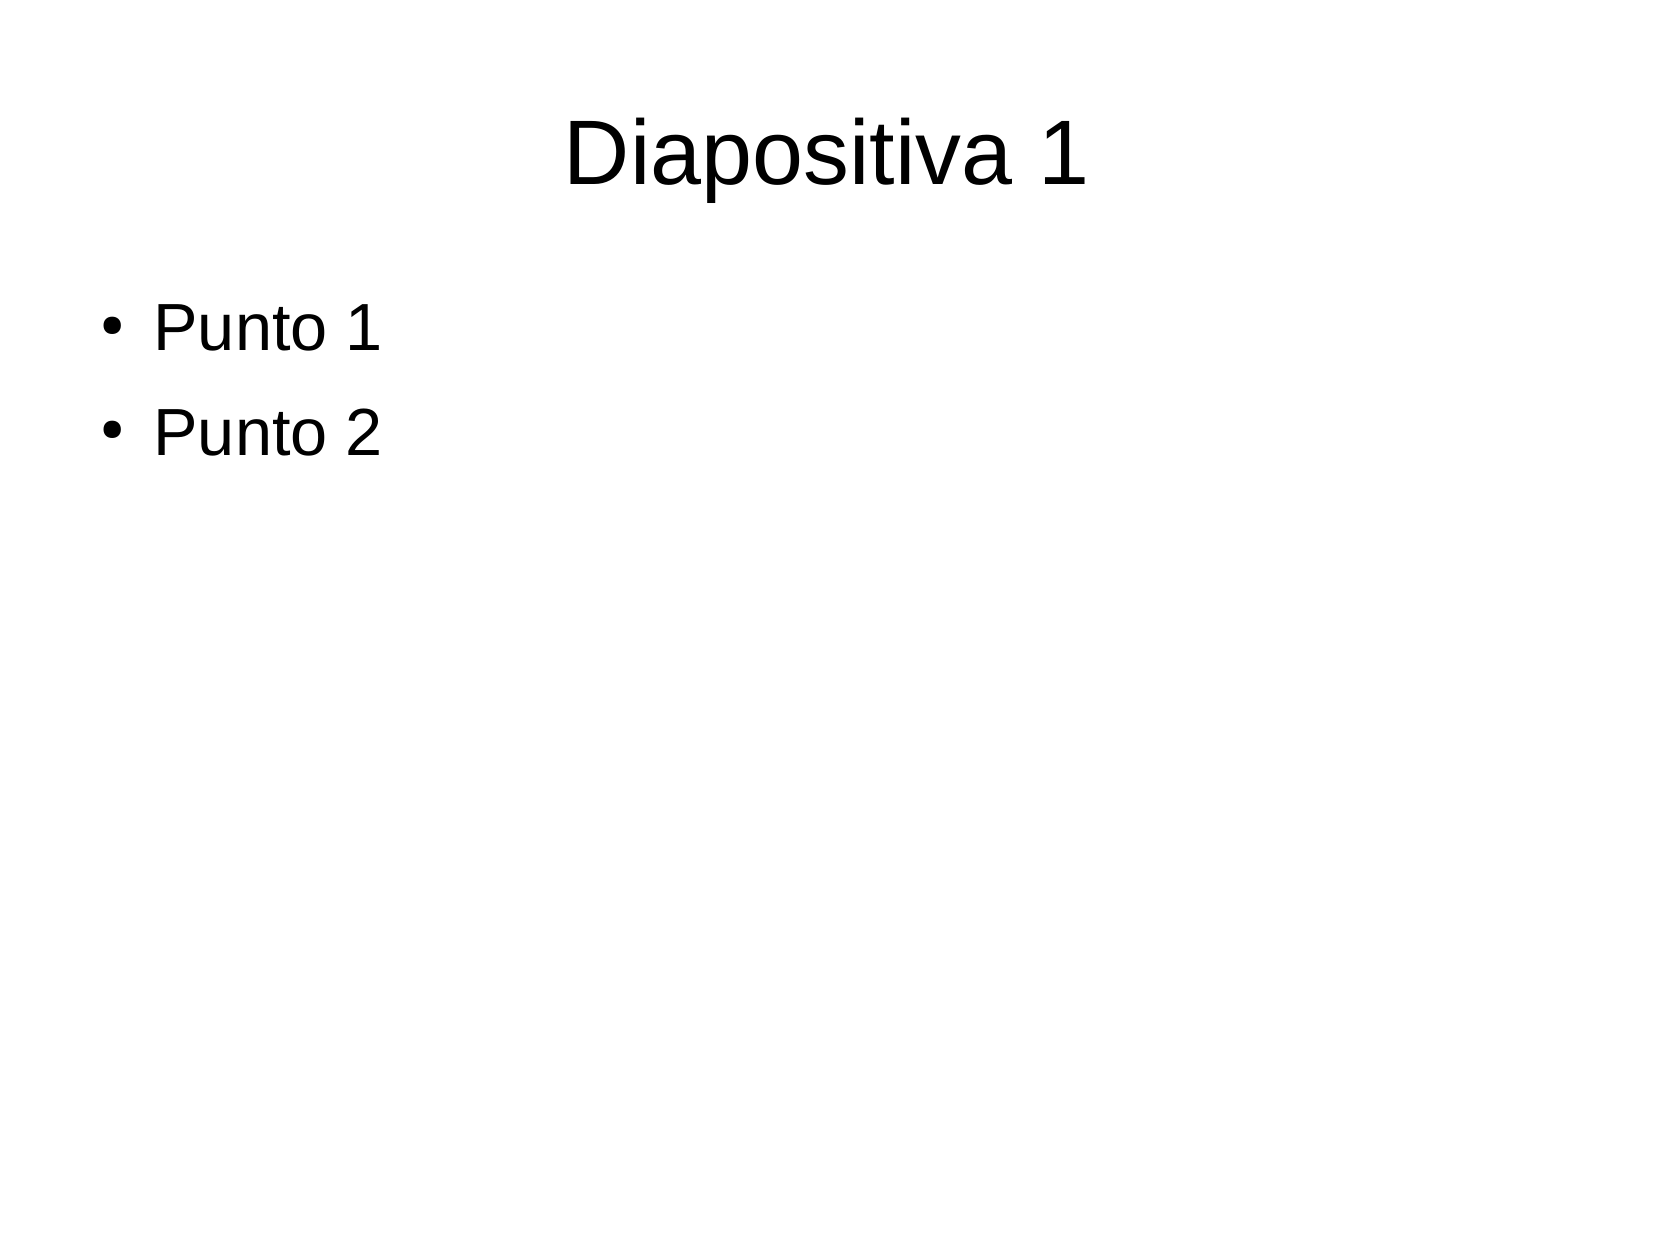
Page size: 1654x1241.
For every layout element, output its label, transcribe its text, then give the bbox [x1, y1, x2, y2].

title Diapositiva 1 [82, 49, 1571, 257]
list Punto 1 Punto 2 [82, 290, 1571, 1010]
